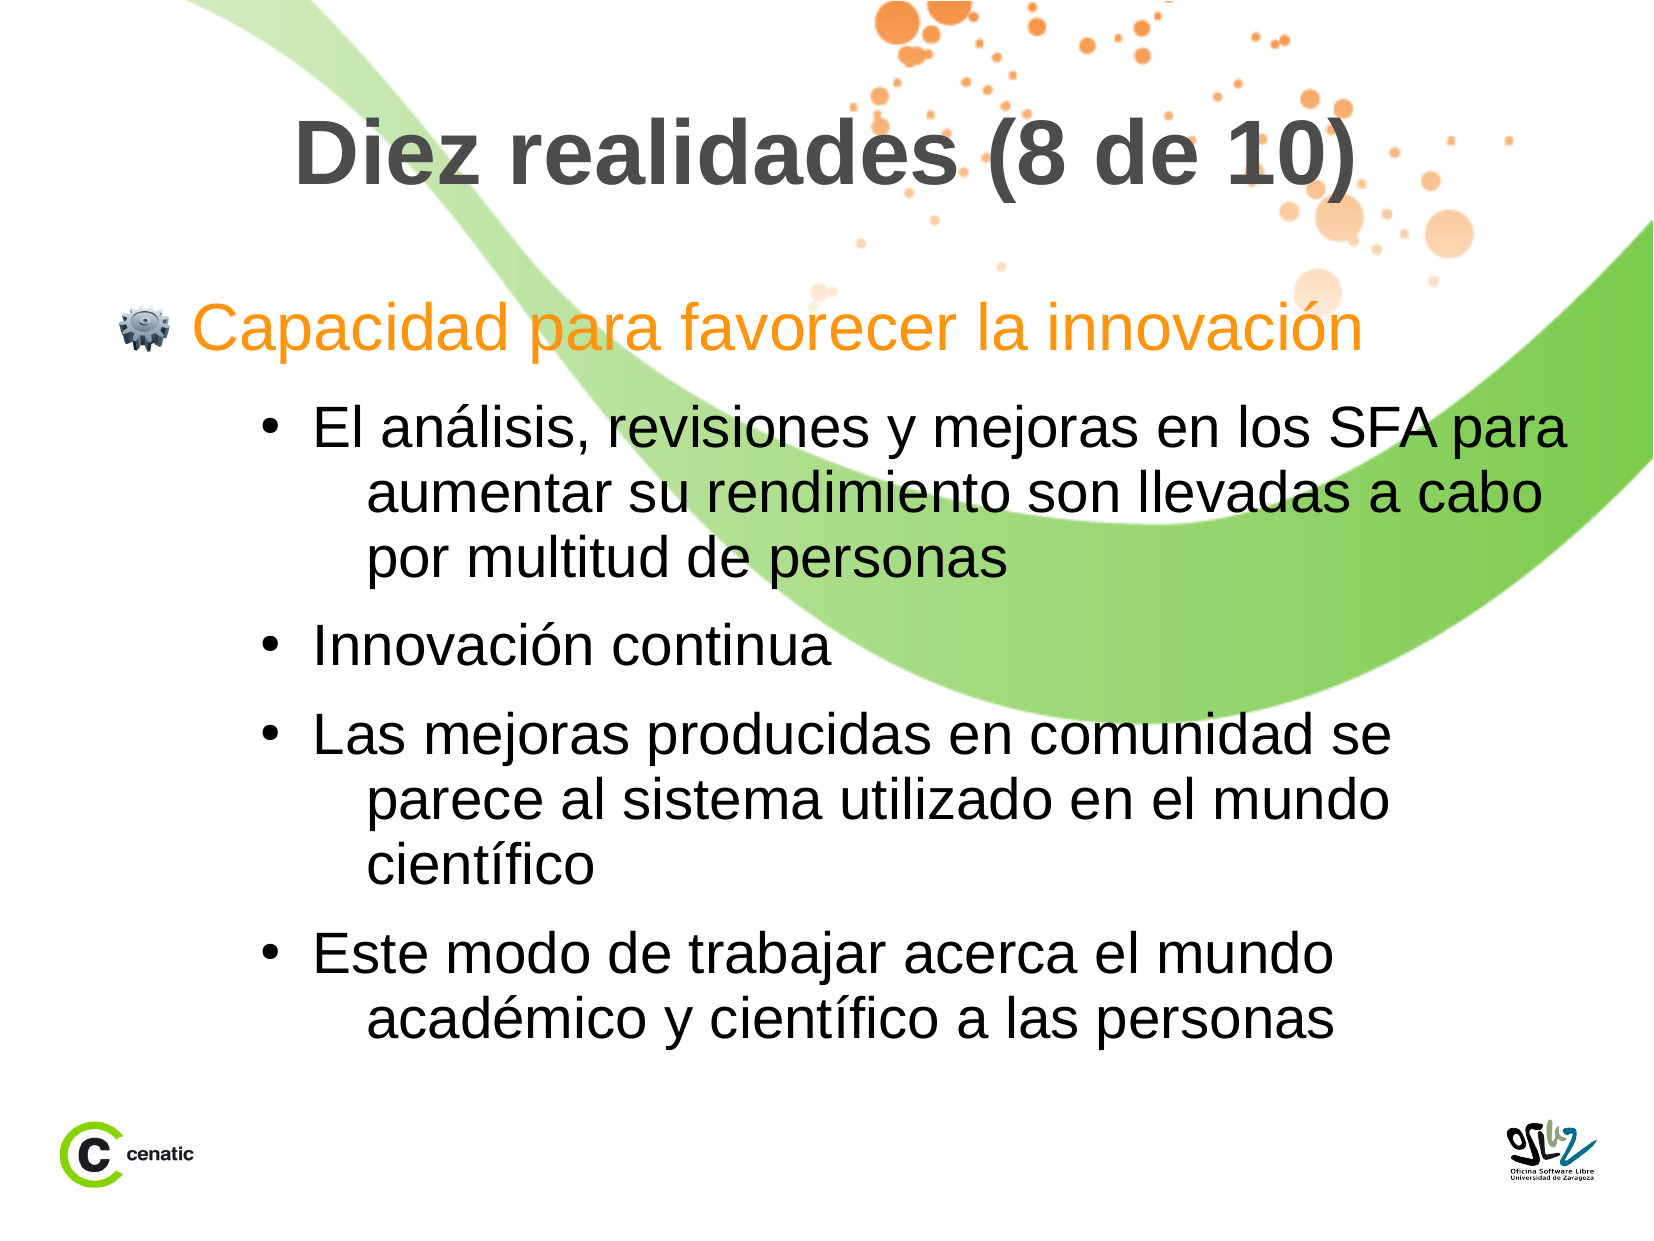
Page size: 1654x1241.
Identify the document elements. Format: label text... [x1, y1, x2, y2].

list Capacidad para favorecer la innovación El análisis, revisiones y mejoras en los SFA para aumentar su rendimiento son llevadas a cabo por multitud de personas Innovación continua Las mejoras producidas en comunidad se parece al sistema utilizado en el mundo científico Este modo de trabajar acerca el mundo académico y científico a las personas [82, 290, 1571, 1137]
picture [1505, 1119, 1600, 1182]
picture [59, 1121, 194, 1188]
picture [183, 0, 1653, 755]
title Diez realidades (8 de 10) [82, 56, 1571, 250]
